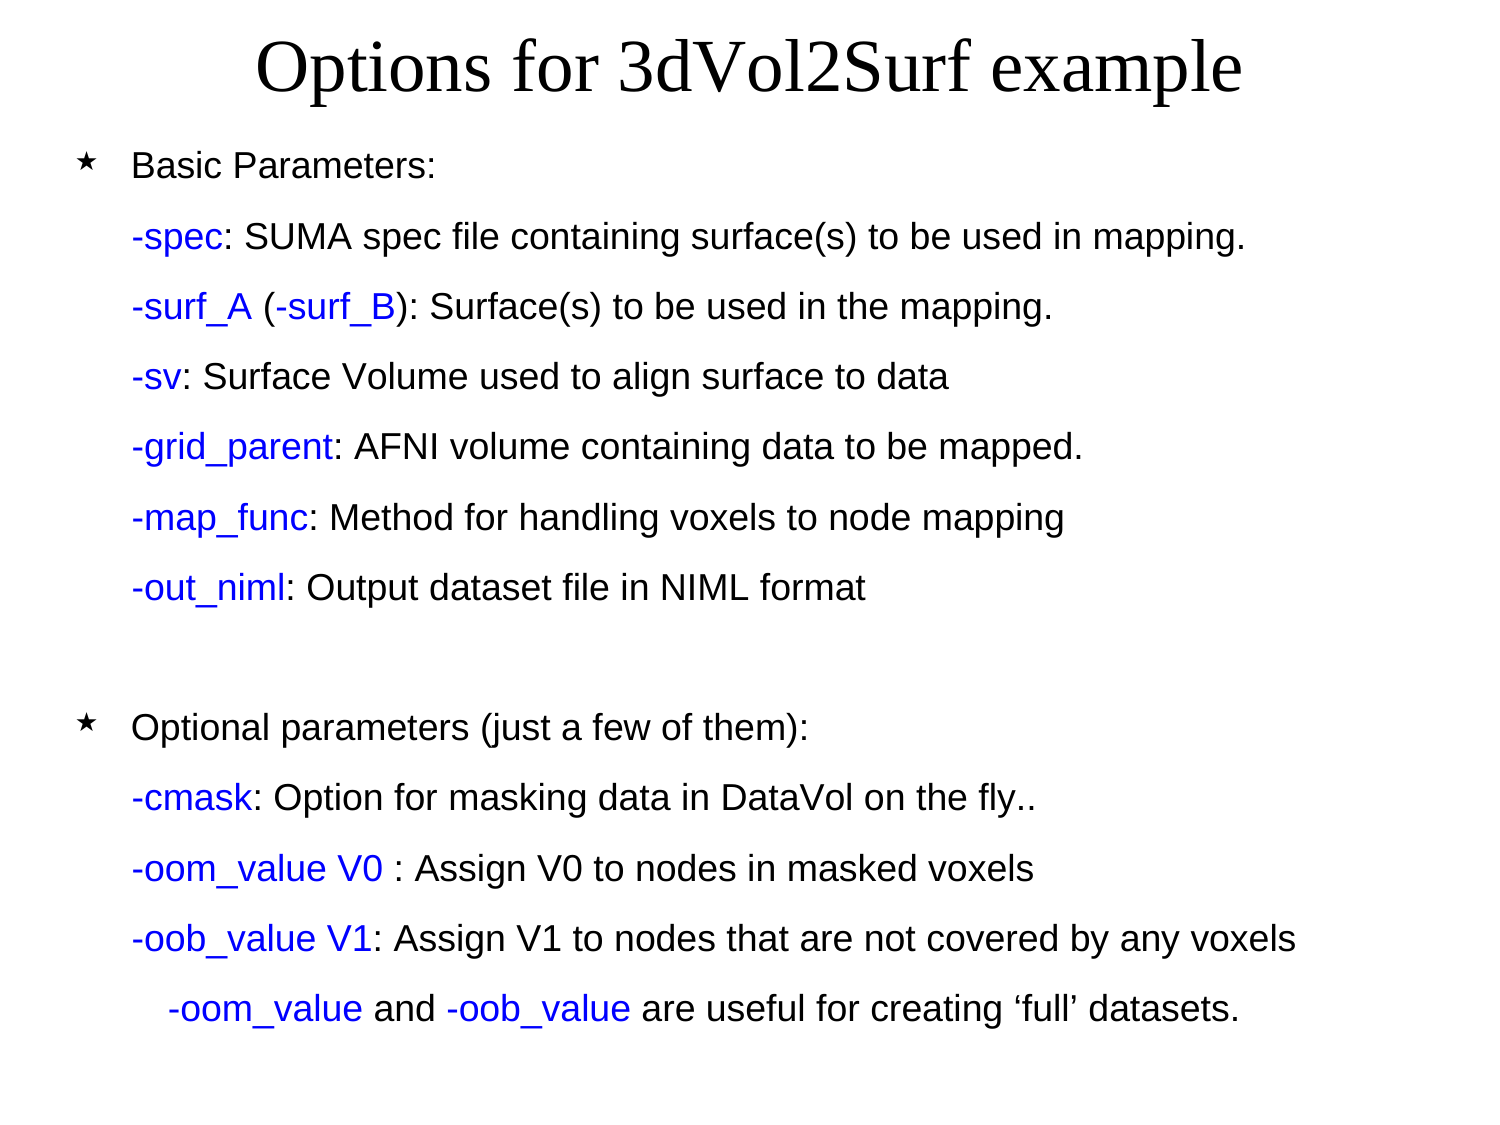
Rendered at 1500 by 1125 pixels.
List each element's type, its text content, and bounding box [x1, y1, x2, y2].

list Basic Parameters: -spec: SUMA spec file containing surface(s) to be used in mapping. -surf_A (-surf_B): Surface(s) to be used in the mapping. -sv: Surface Volume used to align surface to data -grid_parent: AFNI volume containing data to be mapped. -map_func: Method for handling voxels to node mapping -out_niml: Output dataset file in NIML format Optional parameters (just a few of them): -cmask: Option for masking data in DataVol on the fly.. -oom_value V0 : Assign V0 to nodes in masked voxels -oob_value V1: Assign V1 to nodes that are not covered by any voxels -oom_value and -oob_value are useful for creating ‘full’ datasets. [60, 115, 1436, 1070]
title Options for 3dVol2Surf example [112, 7, 1388, 115]
